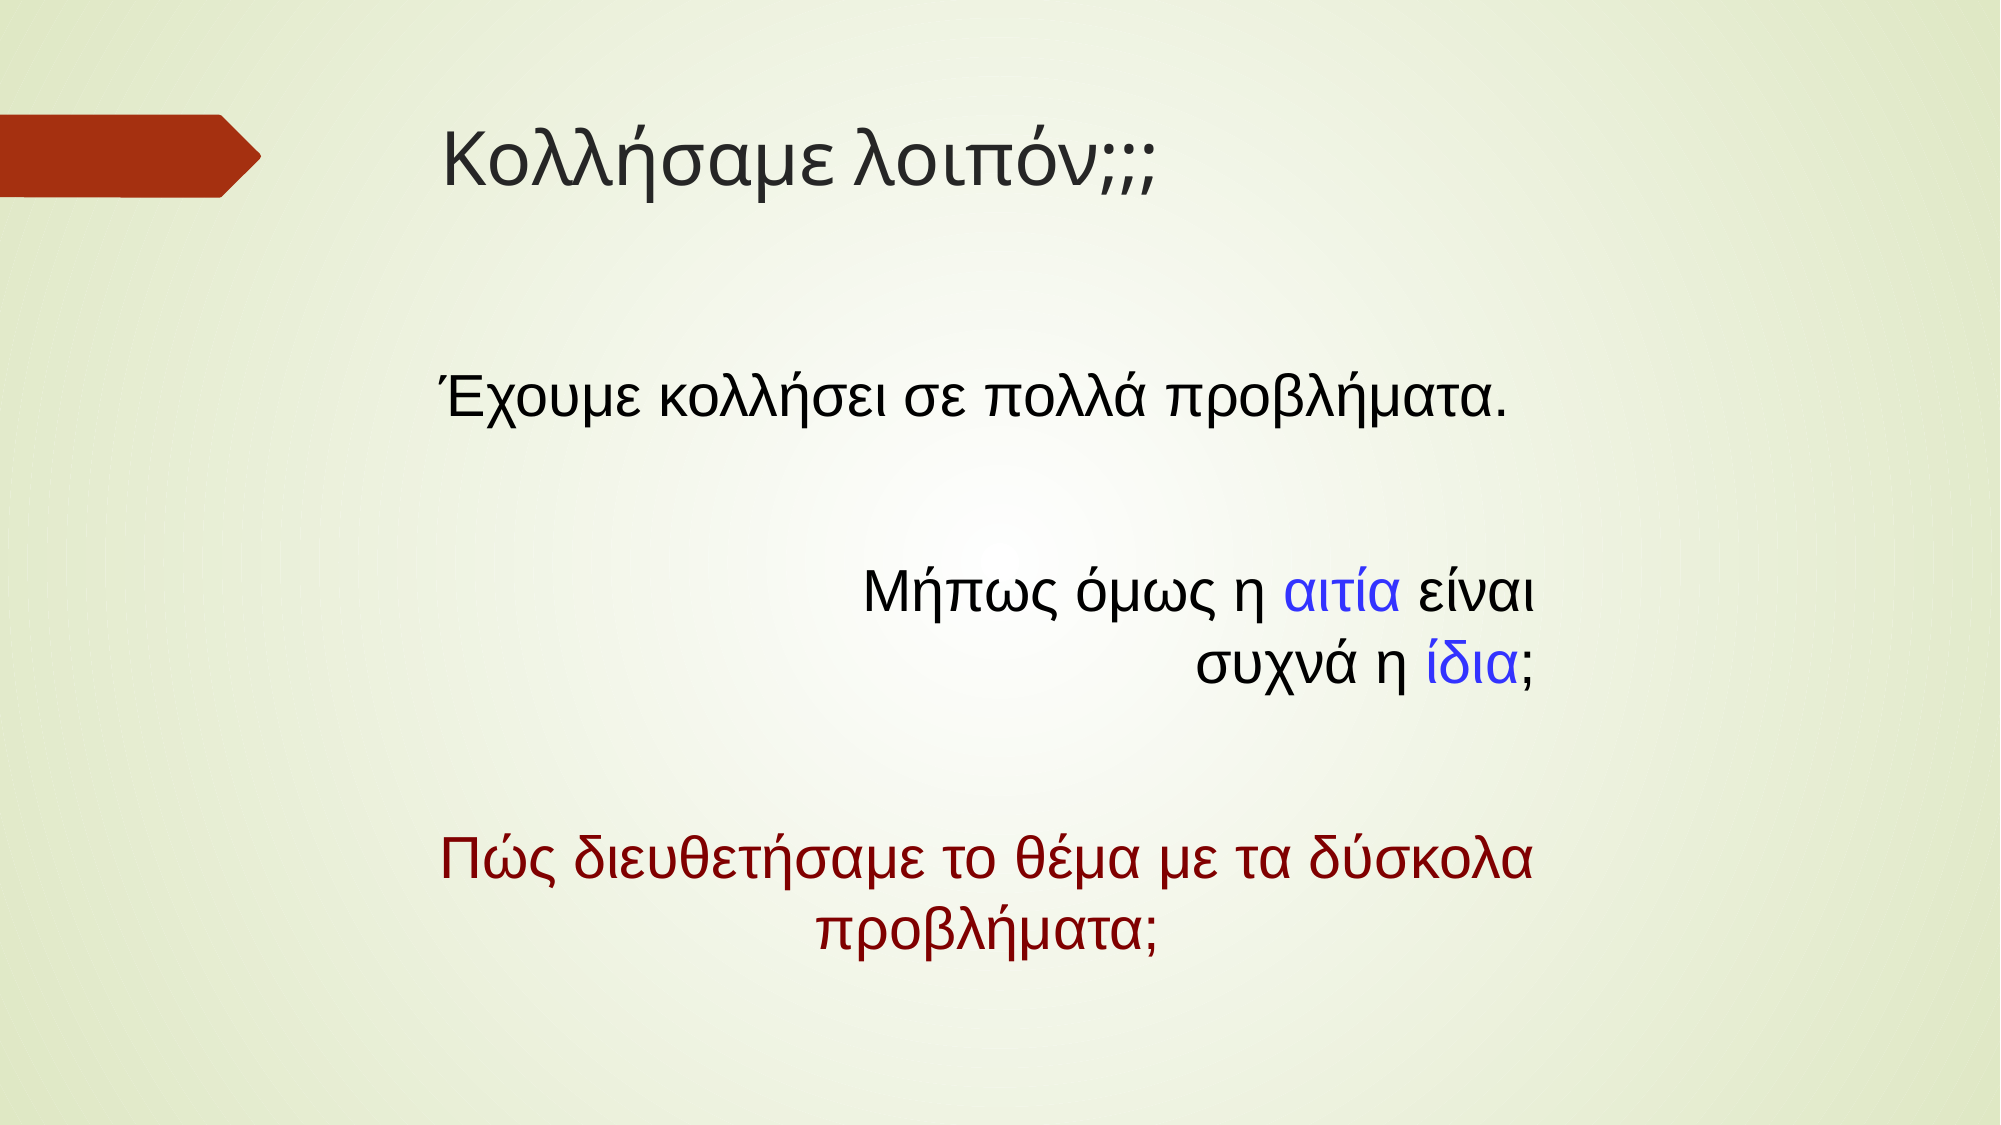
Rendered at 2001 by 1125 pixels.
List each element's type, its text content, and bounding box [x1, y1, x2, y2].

list Έχουμε κολλήσει σε πολλά προβλήματα. Μήπως όμως η αιτία είναι συχνά η ίδια; Πώς διευθετήσαμε το θέμα με τα δύσκολα προβλήματα; [424, 350, 1689, 970]
title Κολλήσαμε λοιπόν;;; [425, 102, 1888, 313]
